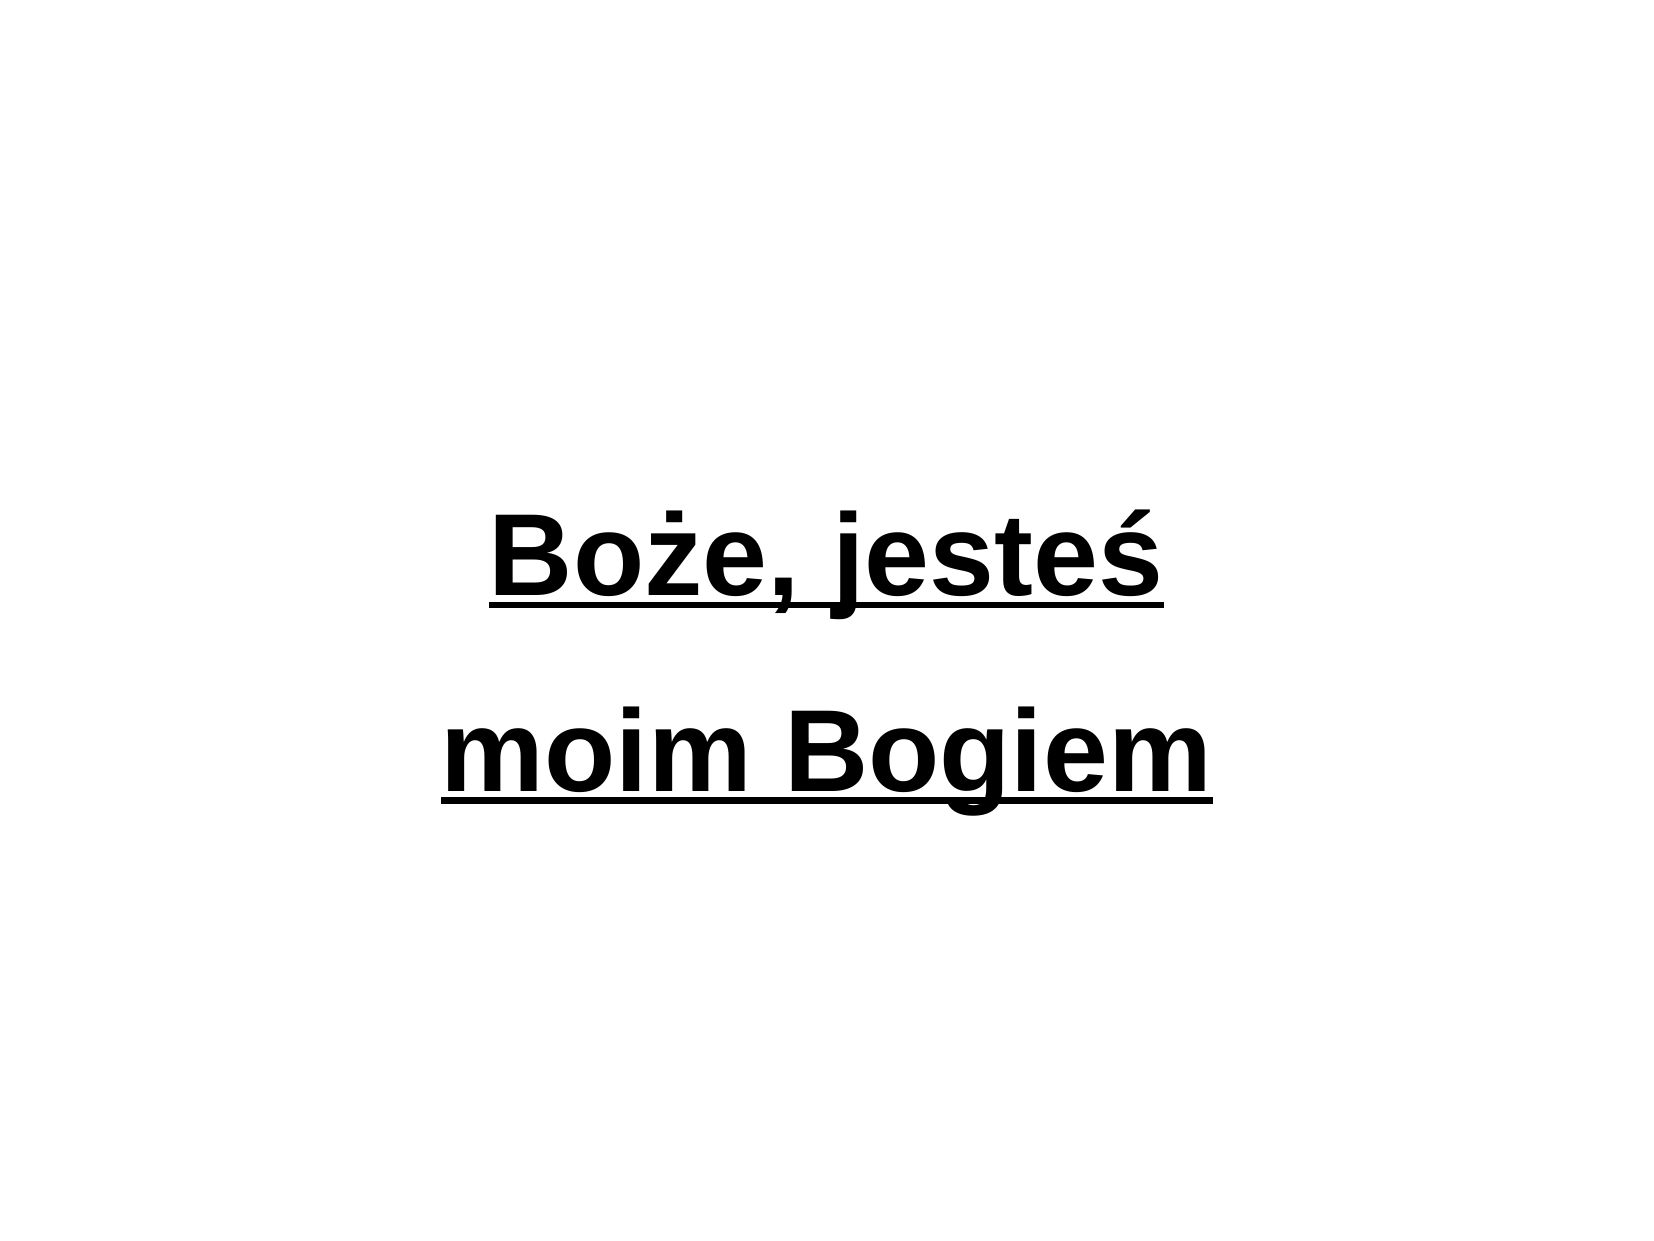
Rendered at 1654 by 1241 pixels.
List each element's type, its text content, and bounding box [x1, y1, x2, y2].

subtitle Boże, jesteś moim Bogiem [0, 0, 1654, 1241]
